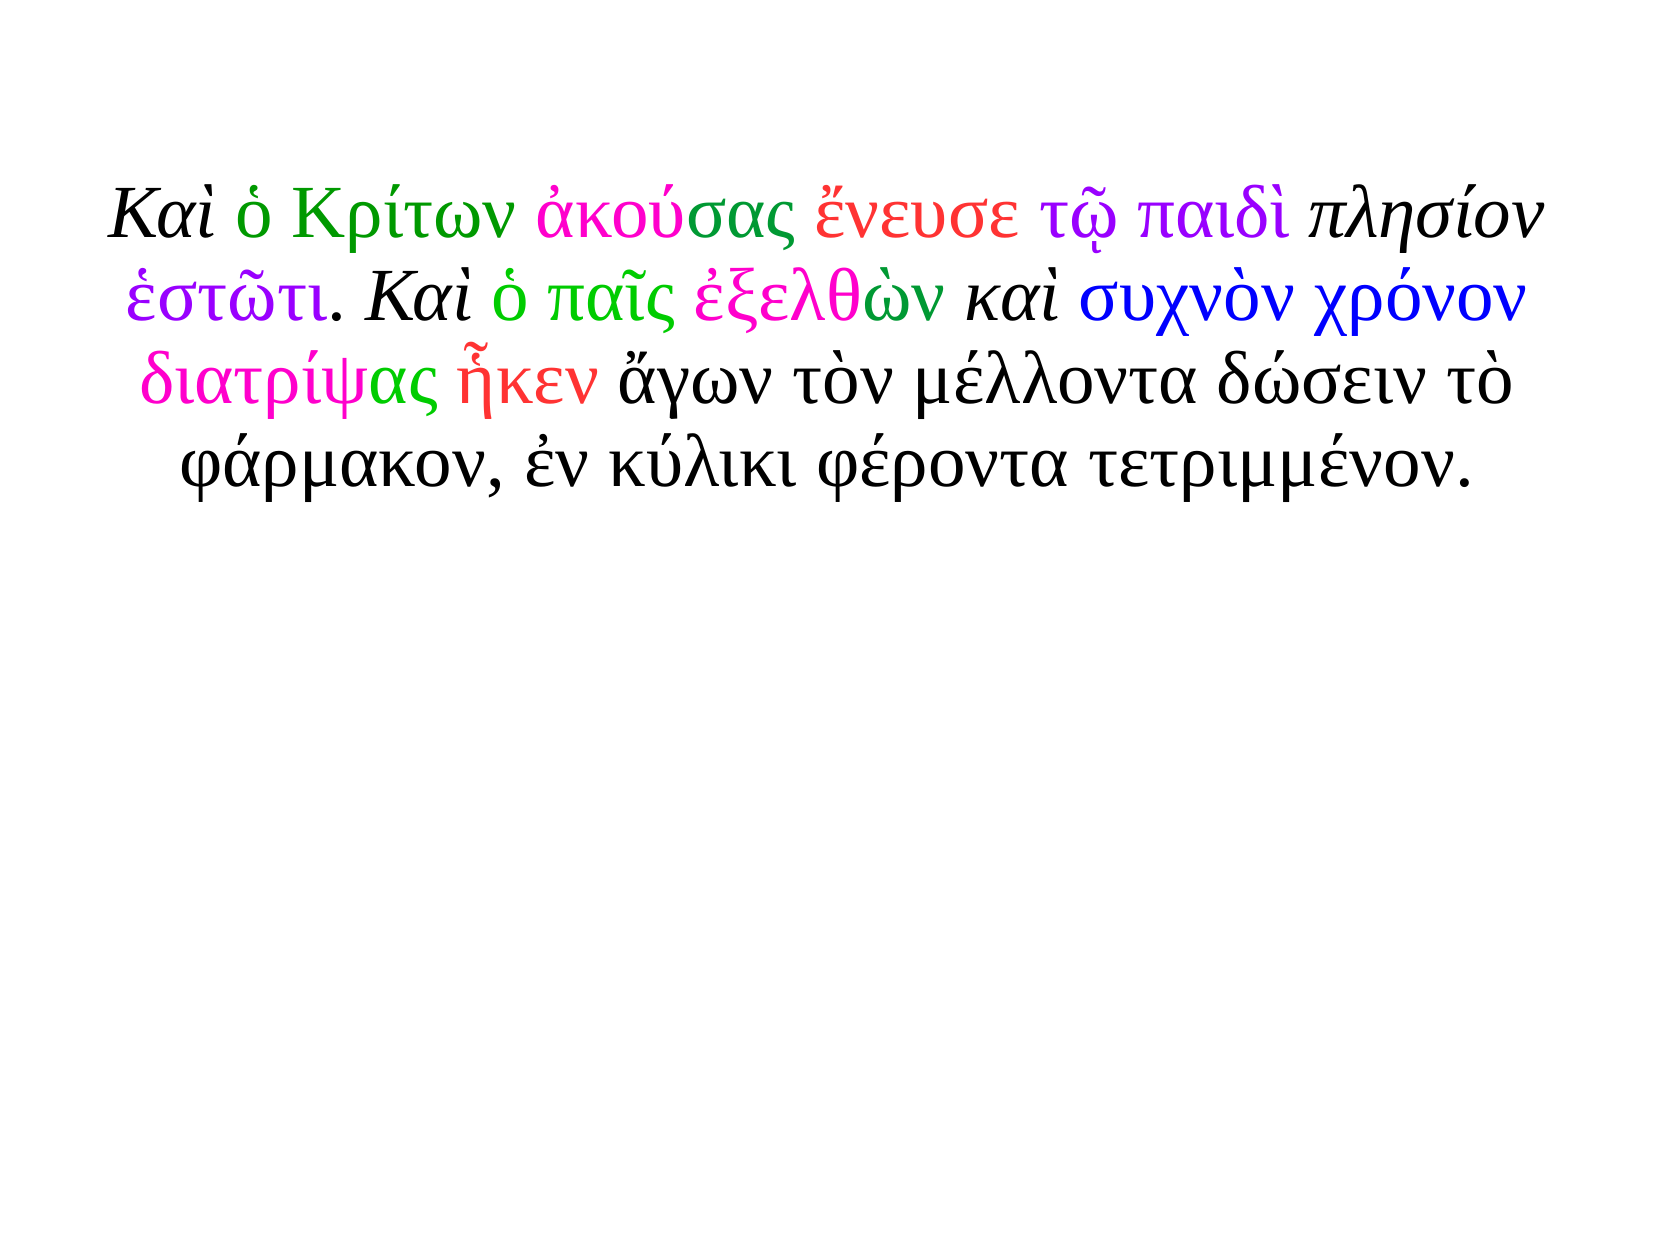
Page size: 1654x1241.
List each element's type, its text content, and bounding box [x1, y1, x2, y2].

title Καὶ ὁ Κρίτων ἀκούσας ἔνευσε τῷ παιδὶ πλησίον ἑστῶτι. Καὶ ὁ παῖς ἐξελθὼν καὶ συχνὸν χρόνον διατρίψας ἧκεν ἄγων τὸν μέλλοντα δώσειν τὸ φάρμακον, ἐν κύλικι φέροντα τετριμμένον. [82, 129, 1571, 544]
